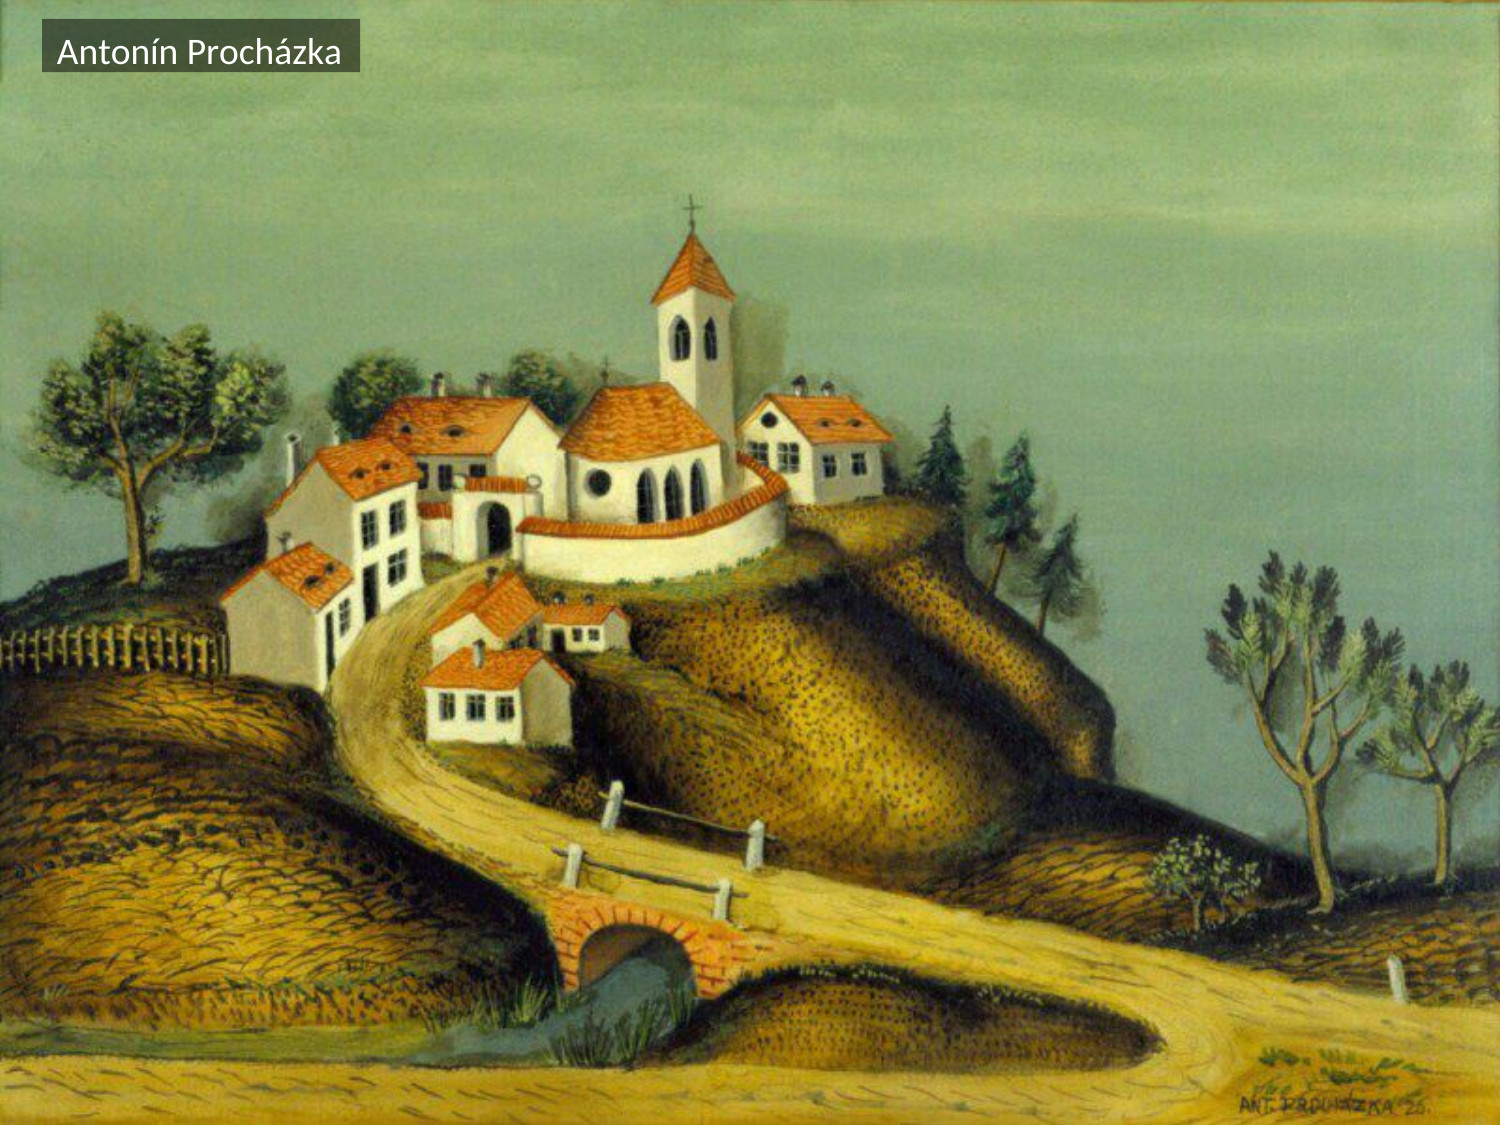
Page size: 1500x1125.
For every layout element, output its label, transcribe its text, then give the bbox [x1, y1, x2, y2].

text_box Antonín Procházka [42, 18, 467, 80]
picture [0, 0, 1500, 1125]
